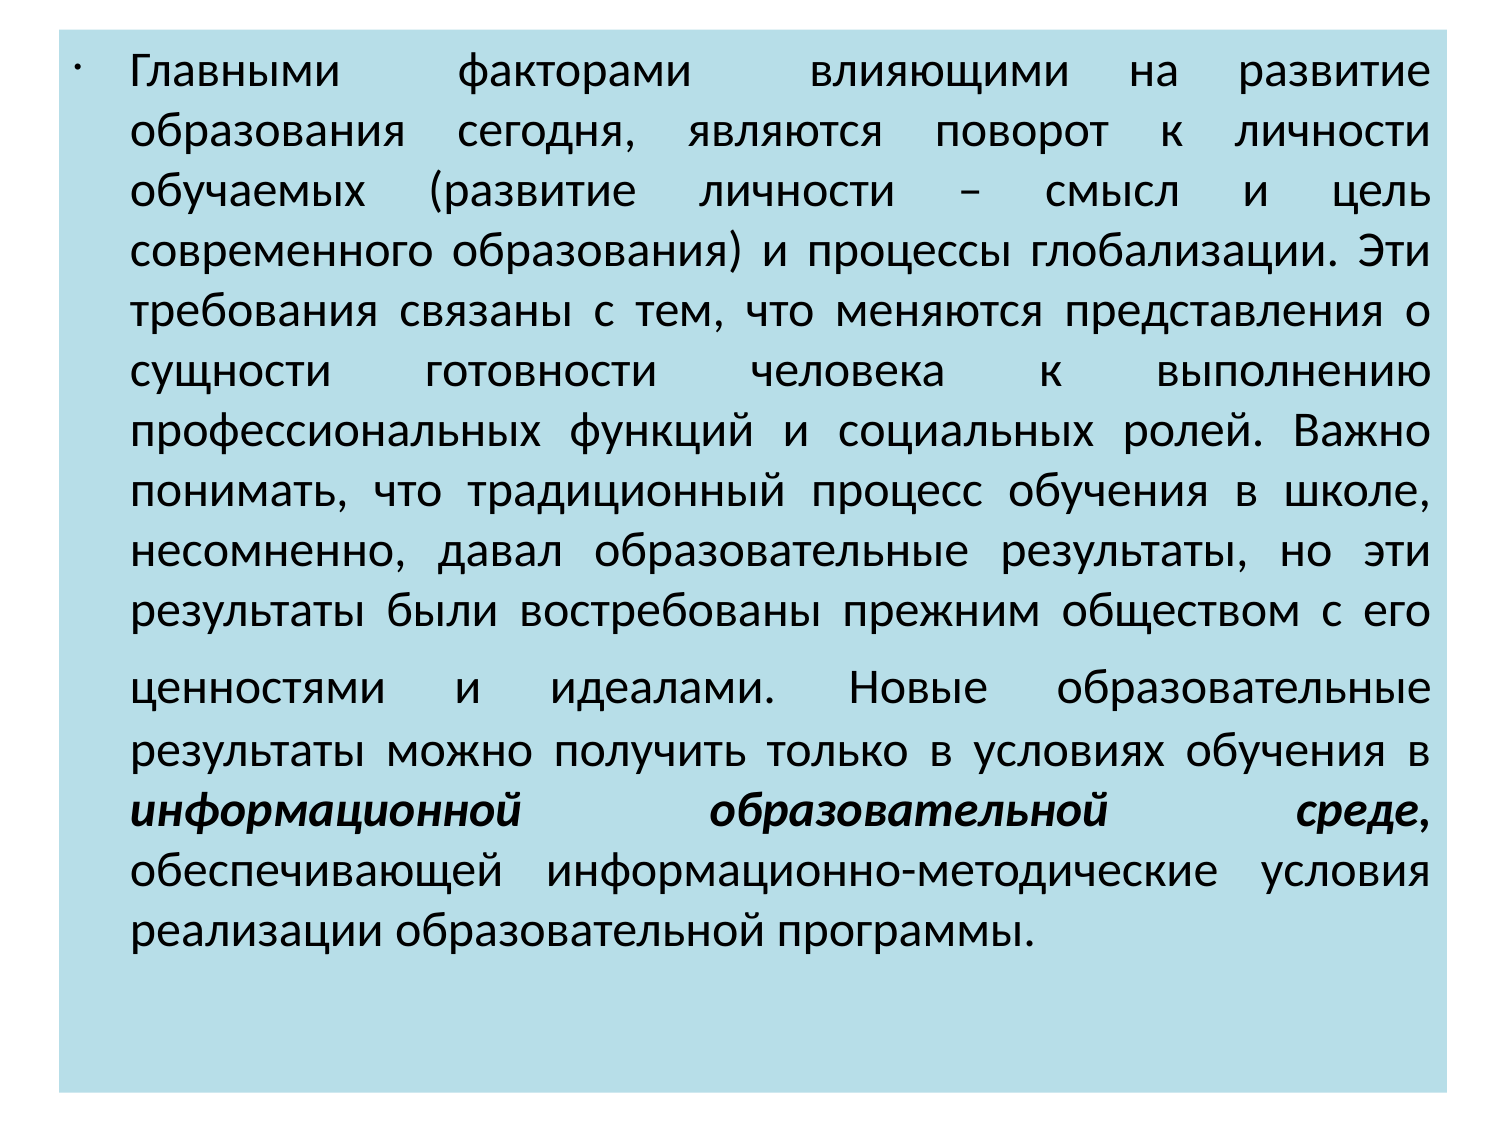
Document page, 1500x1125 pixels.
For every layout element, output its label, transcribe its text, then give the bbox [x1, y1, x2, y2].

list Главными факторами влияющими на развитие образования сегодня, являются поворот к личности обучаемых (развитие личности – смысл и цель современного образования) и процессы глобализации. Эти требования связаны с тем, что меняются представления о сущности готовности человека к выполнению профессиональных функций и социальных ролей. Важно понимать, что традиционный процесс обучения в школе, несомненно, давал образовательные результаты, но эти результаты были востребованы прежним обществом с его ценностями и идеалами. Новые образовательные результаты можно получить только в условиях обучения в информационной образовательной среде, обеспечивающей информационно-методические условия реализации образовательной программы. [59, 29, 1447, 1093]
